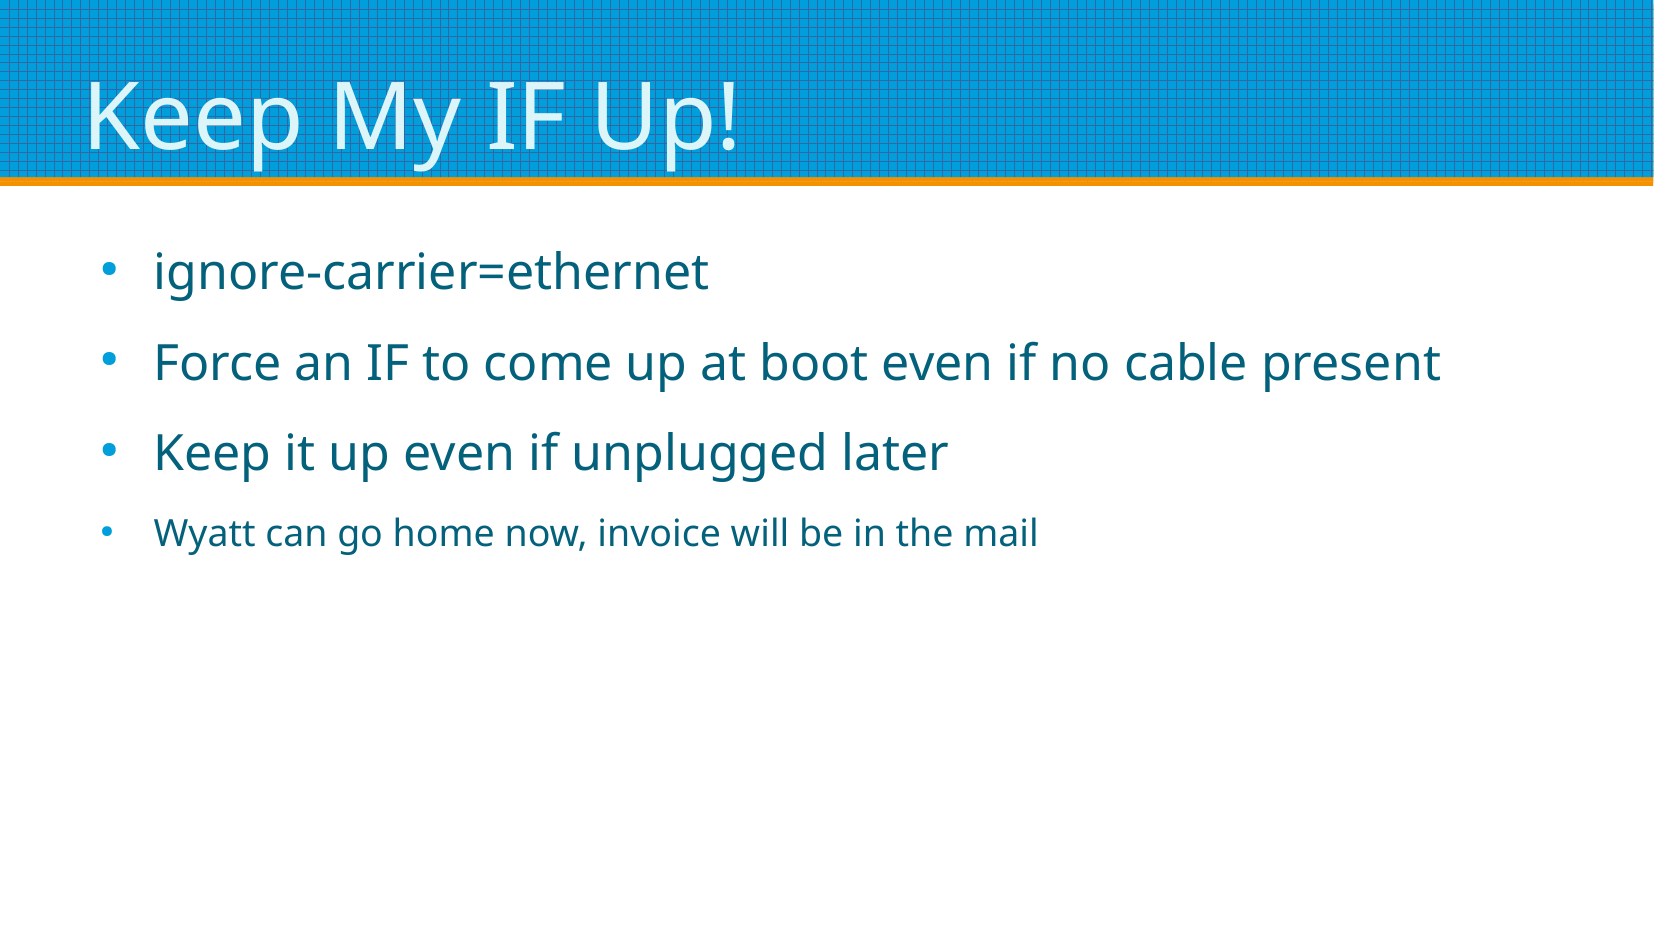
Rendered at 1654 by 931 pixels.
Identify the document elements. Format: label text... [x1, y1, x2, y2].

list ignore-carrier=ethernet Force an IF to come up at boot even if no cable present Keep it up even if unplugged later Wyatt can go home now, invoice will be in the mail [82, 236, 1571, 813]
title Keep My IF Up! [82, 14, 1571, 178]
